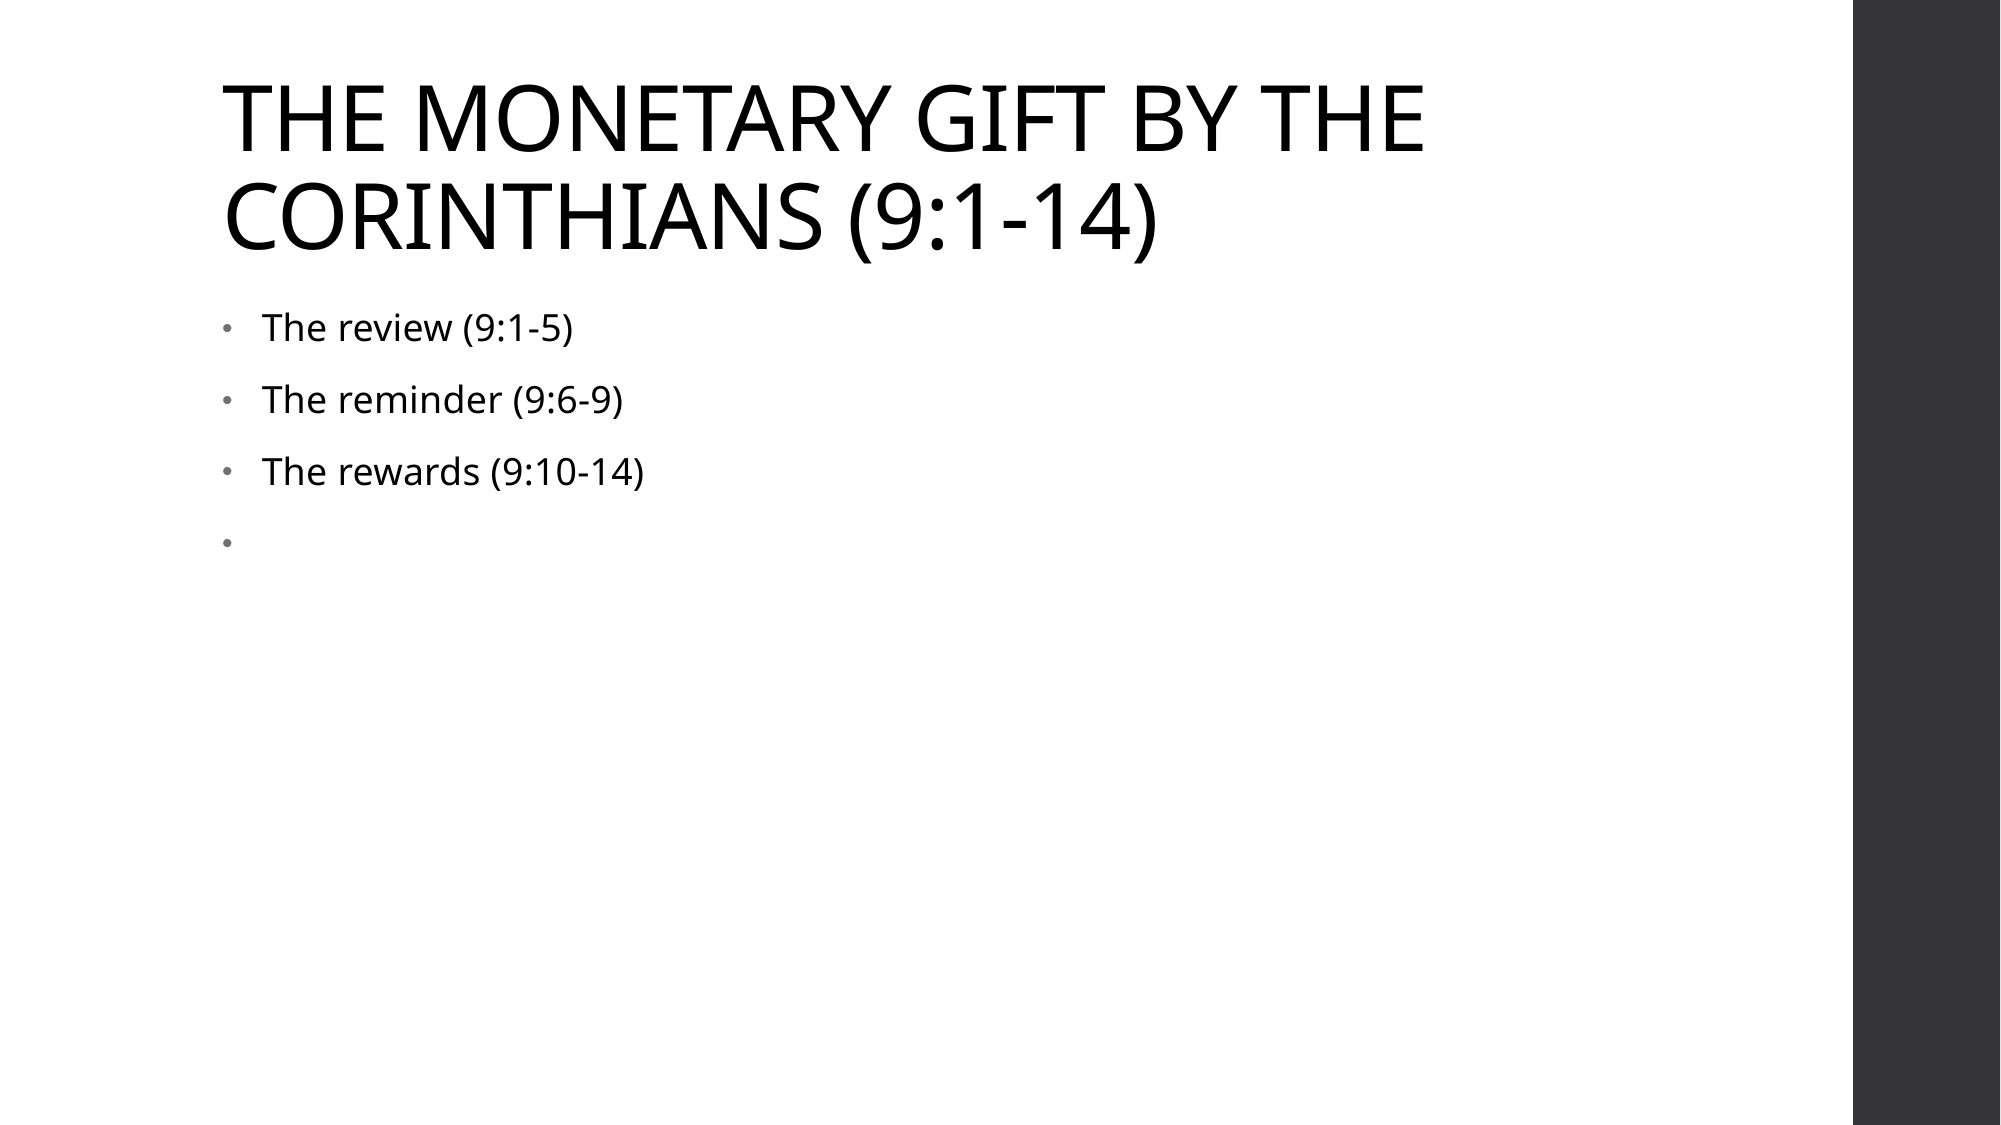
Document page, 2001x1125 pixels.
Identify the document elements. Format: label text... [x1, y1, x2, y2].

title THE MONETARY GIFT BY THE CORINTHIANS (9:1-14) [206, 60, 1797, 278]
list The review (9:1-5) The reminder (9:6-9) The rewards (9:10-14) [206, 299, 1617, 1014]
